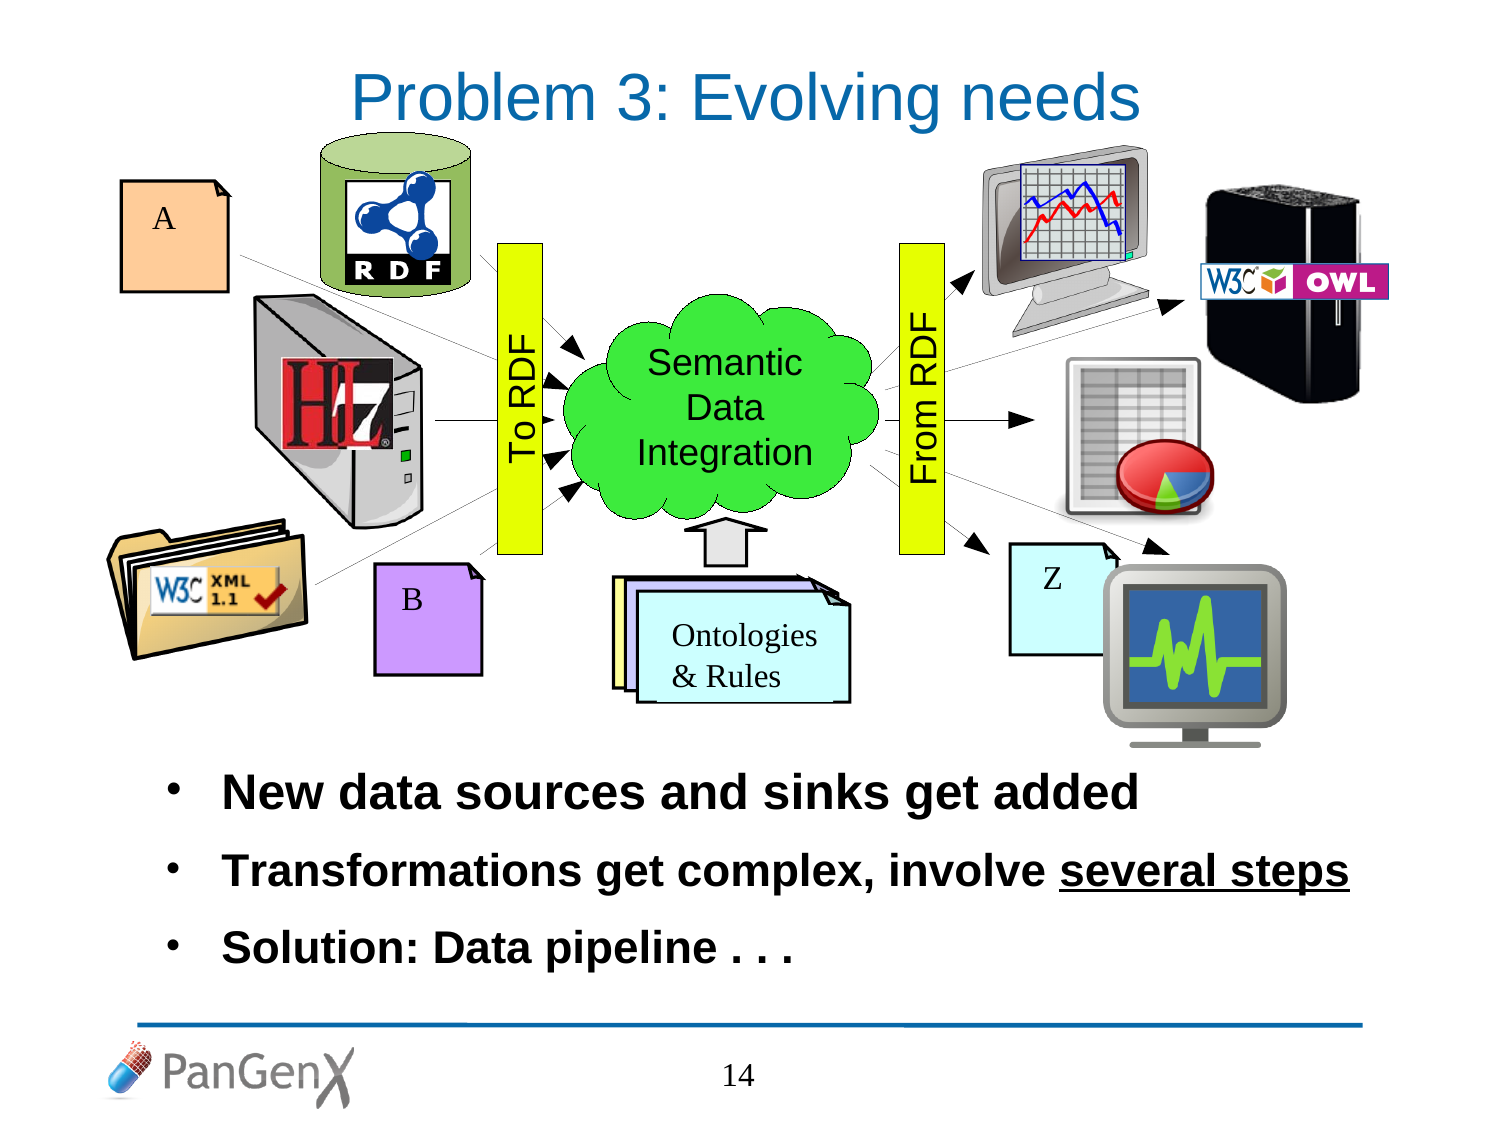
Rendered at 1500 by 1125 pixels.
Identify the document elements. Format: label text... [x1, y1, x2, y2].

text_box B [386, 569, 439, 626]
text_box Z [1027, 547, 1078, 605]
text_box Ontologies & Rules [656, 605, 834, 702]
text_box [320, 154, 354, 230]
title Problem 3: Evolving needs [70, 19, 1423, 142]
text_box [438, 156, 471, 230]
picture [1052, 157, 1389, 526]
text_box [1010, 543, 1117, 655]
text_box A [137, 187, 192, 244]
text_box [121, 180, 229, 292]
picture [102, 171, 546, 685]
list New data sources and sinks get added Transformations get complex, involve several steps Solution: Data pipeline . . . [142, 705, 1500, 1035]
picture [1006, 308, 1176, 355]
text_box Wants patient=(003|006) [320, 132, 471, 171]
text_box [684, 518, 768, 566]
text_box From RDF [899, 243, 945, 555]
text_box To RDF [497, 243, 543, 555]
picture [89, 1041, 354, 1109]
text_box [375, 564, 482, 676]
text_box [563, 294, 879, 520]
picture [962, 141, 1176, 355]
picture [1103, 564, 1287, 748]
text_box Semantic Data Integration [621, 330, 829, 481]
text_box [613, 577, 850, 703]
